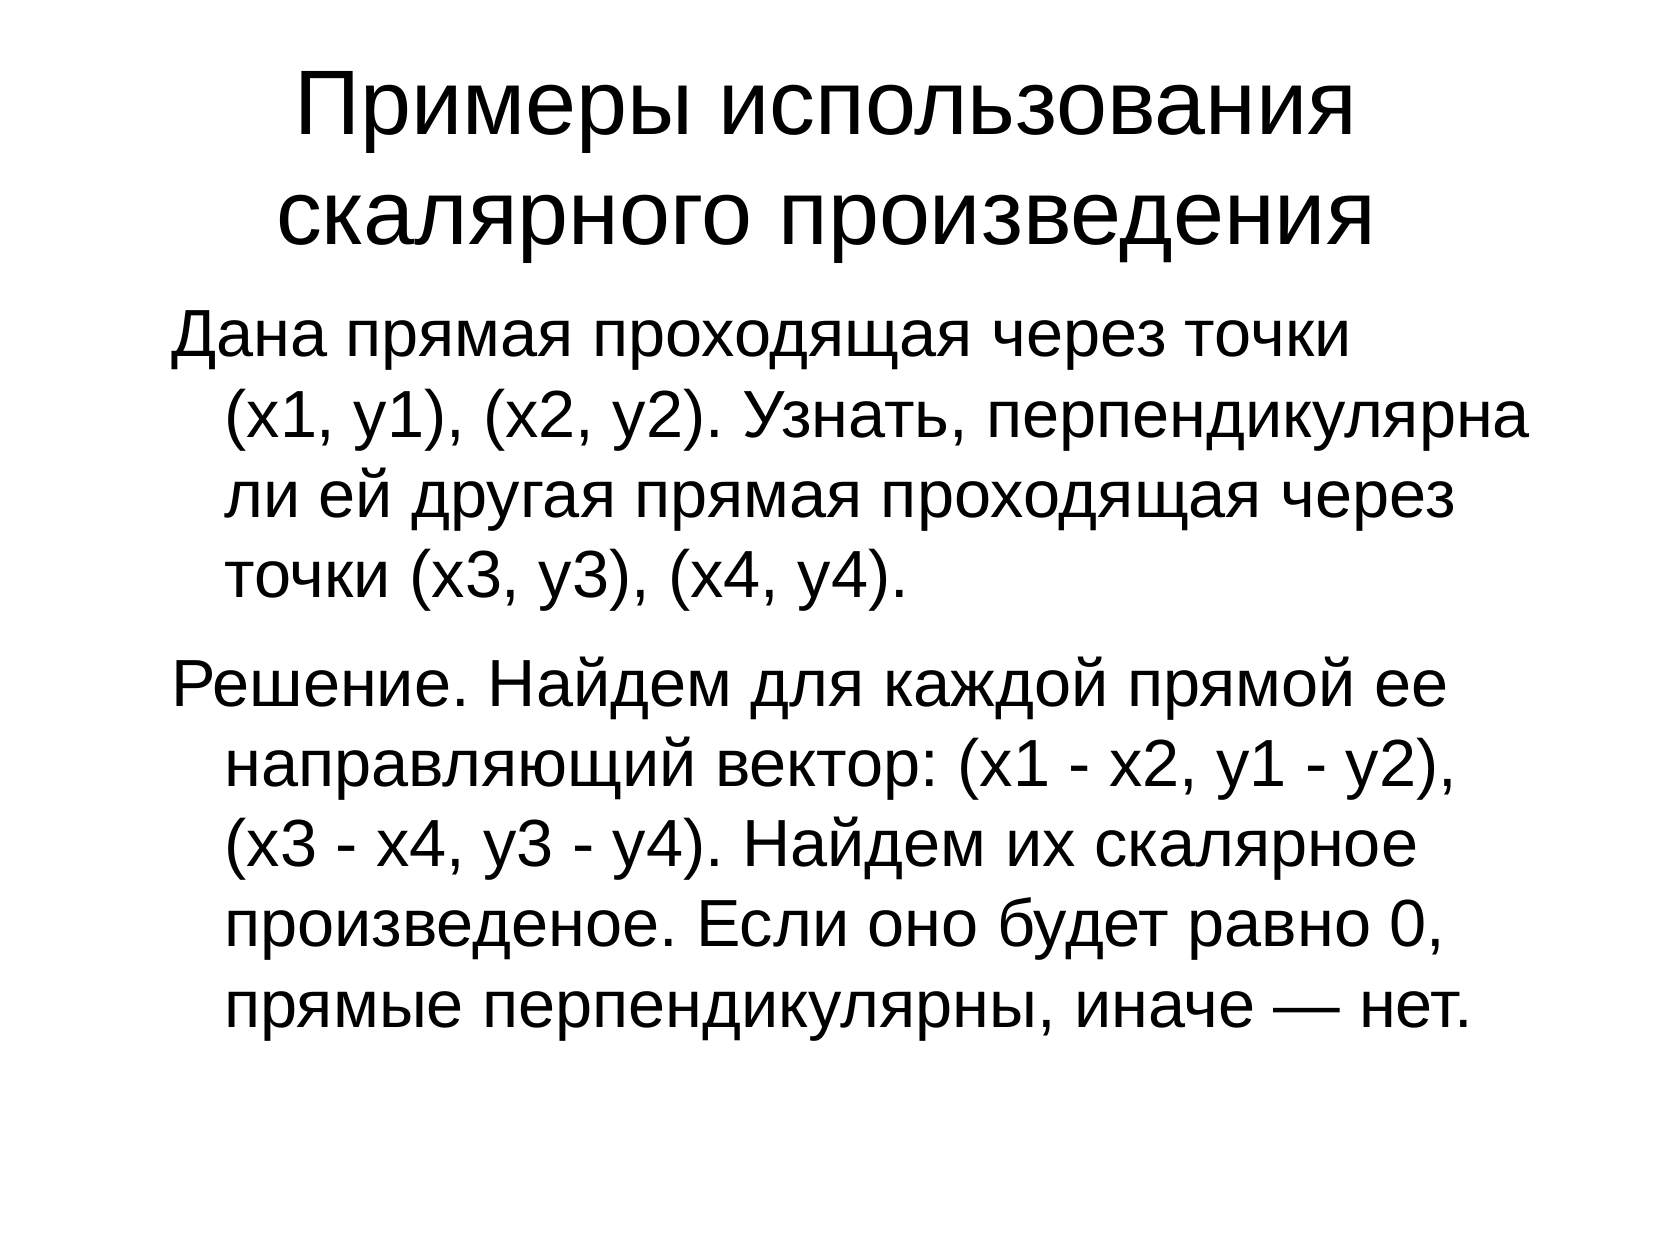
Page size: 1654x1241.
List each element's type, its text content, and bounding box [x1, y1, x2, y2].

list Дана прямая проходящая через точки (x1, y1), (x2, y2). Узнать, перпендикулярна ли ей другая прямая проходящая через точки (x3, y3), (x4, y4). Решение. Найдем для каждой прямой ее направляющий вектор: (x1 - x2, y1 - y2), (x3 - x4, y3 - y4). Найдем их скалярное произведеное. Если оно будет равно 0, прямые перпендикулярны, иначе — нет. [82, 290, 1571, 1109]
title Примеры использования скалярного произведения [82, 49, 1571, 257]
